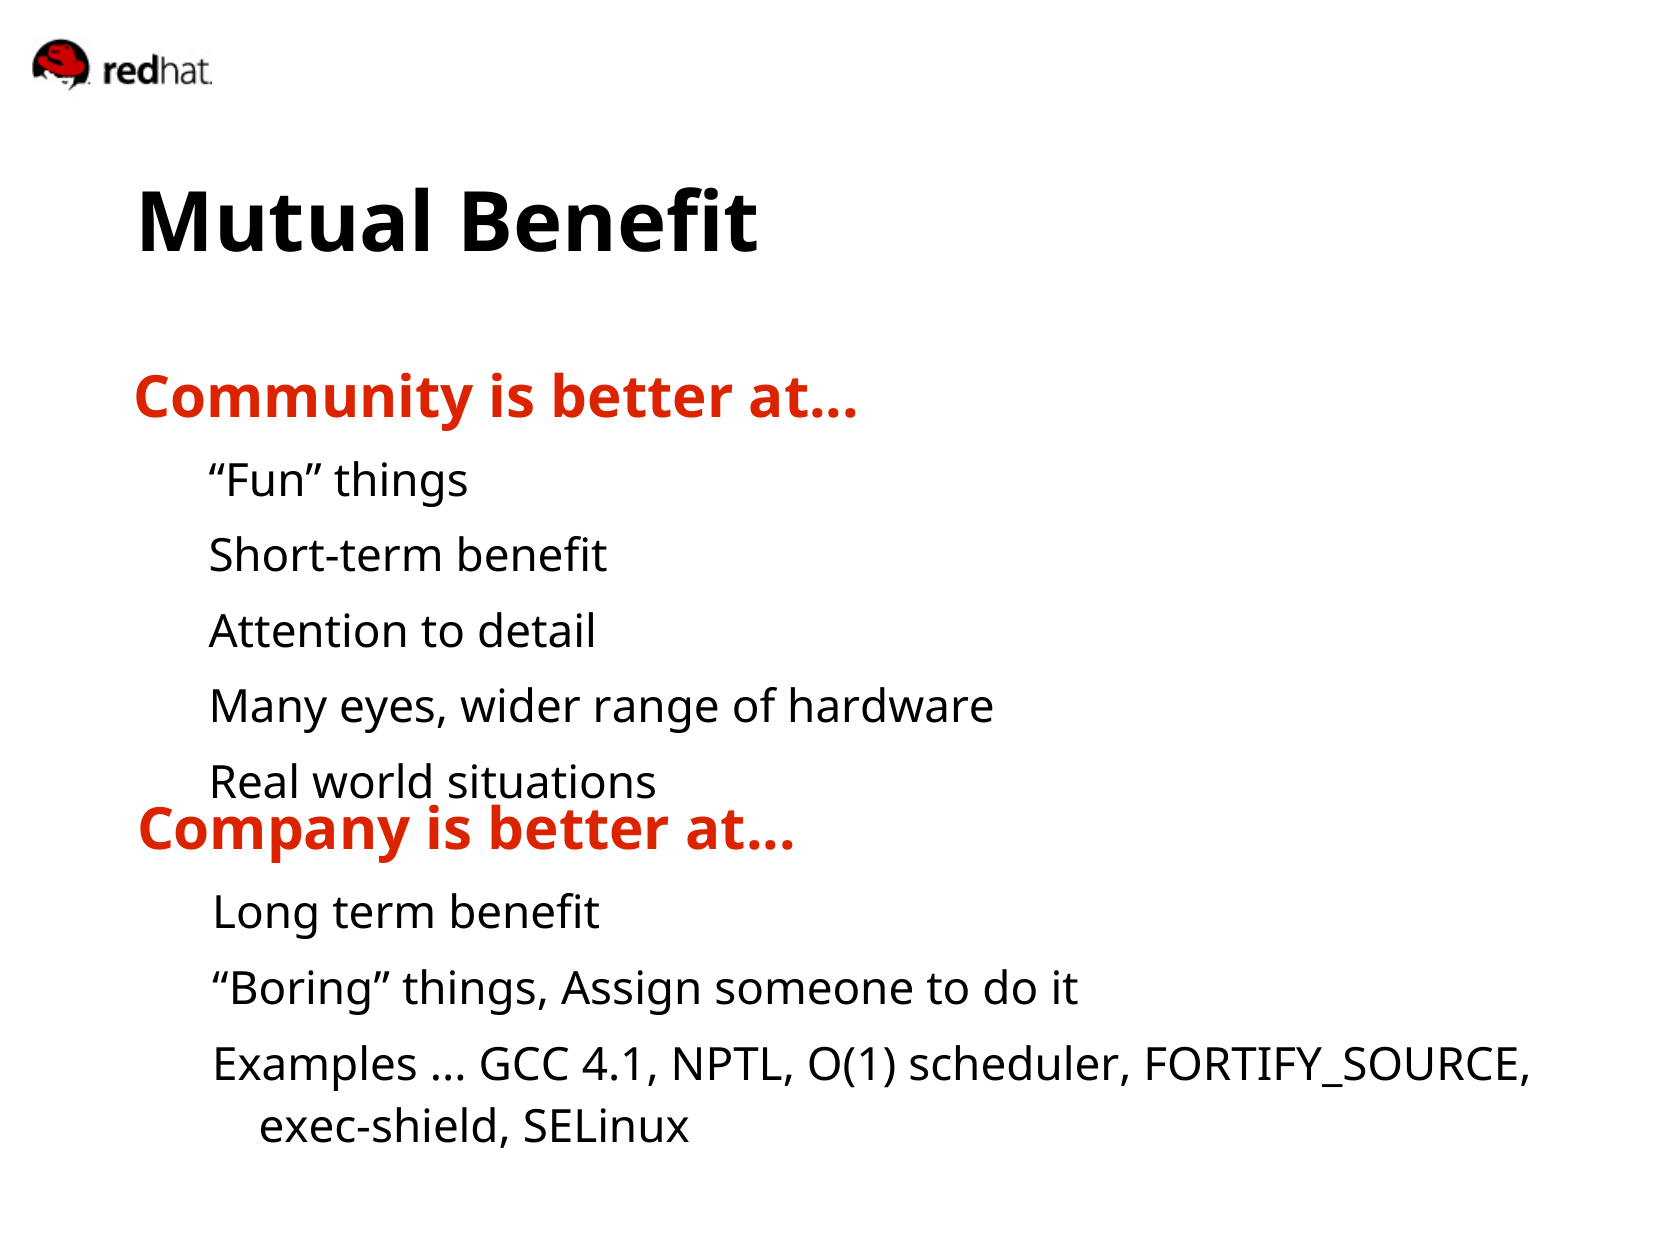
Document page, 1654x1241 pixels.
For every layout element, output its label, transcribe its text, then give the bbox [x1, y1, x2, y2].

picture [31, 37, 212, 98]
title Mutual Benefit [135, 136, 1541, 302]
list Community is better at... “Fun” things Short-term benefit Attention to detail Many eyes, wider range of hardware Real world situations [118, 347, 1568, 776]
list Company is better at... Long term benefit “Boring” things, Assign someone to do it Examples ... GCC 4.1, NPTL, O(1) scheduler, FORTIFY_SOURCE, exec-shield, SELinux [122, 780, 1572, 1127]
